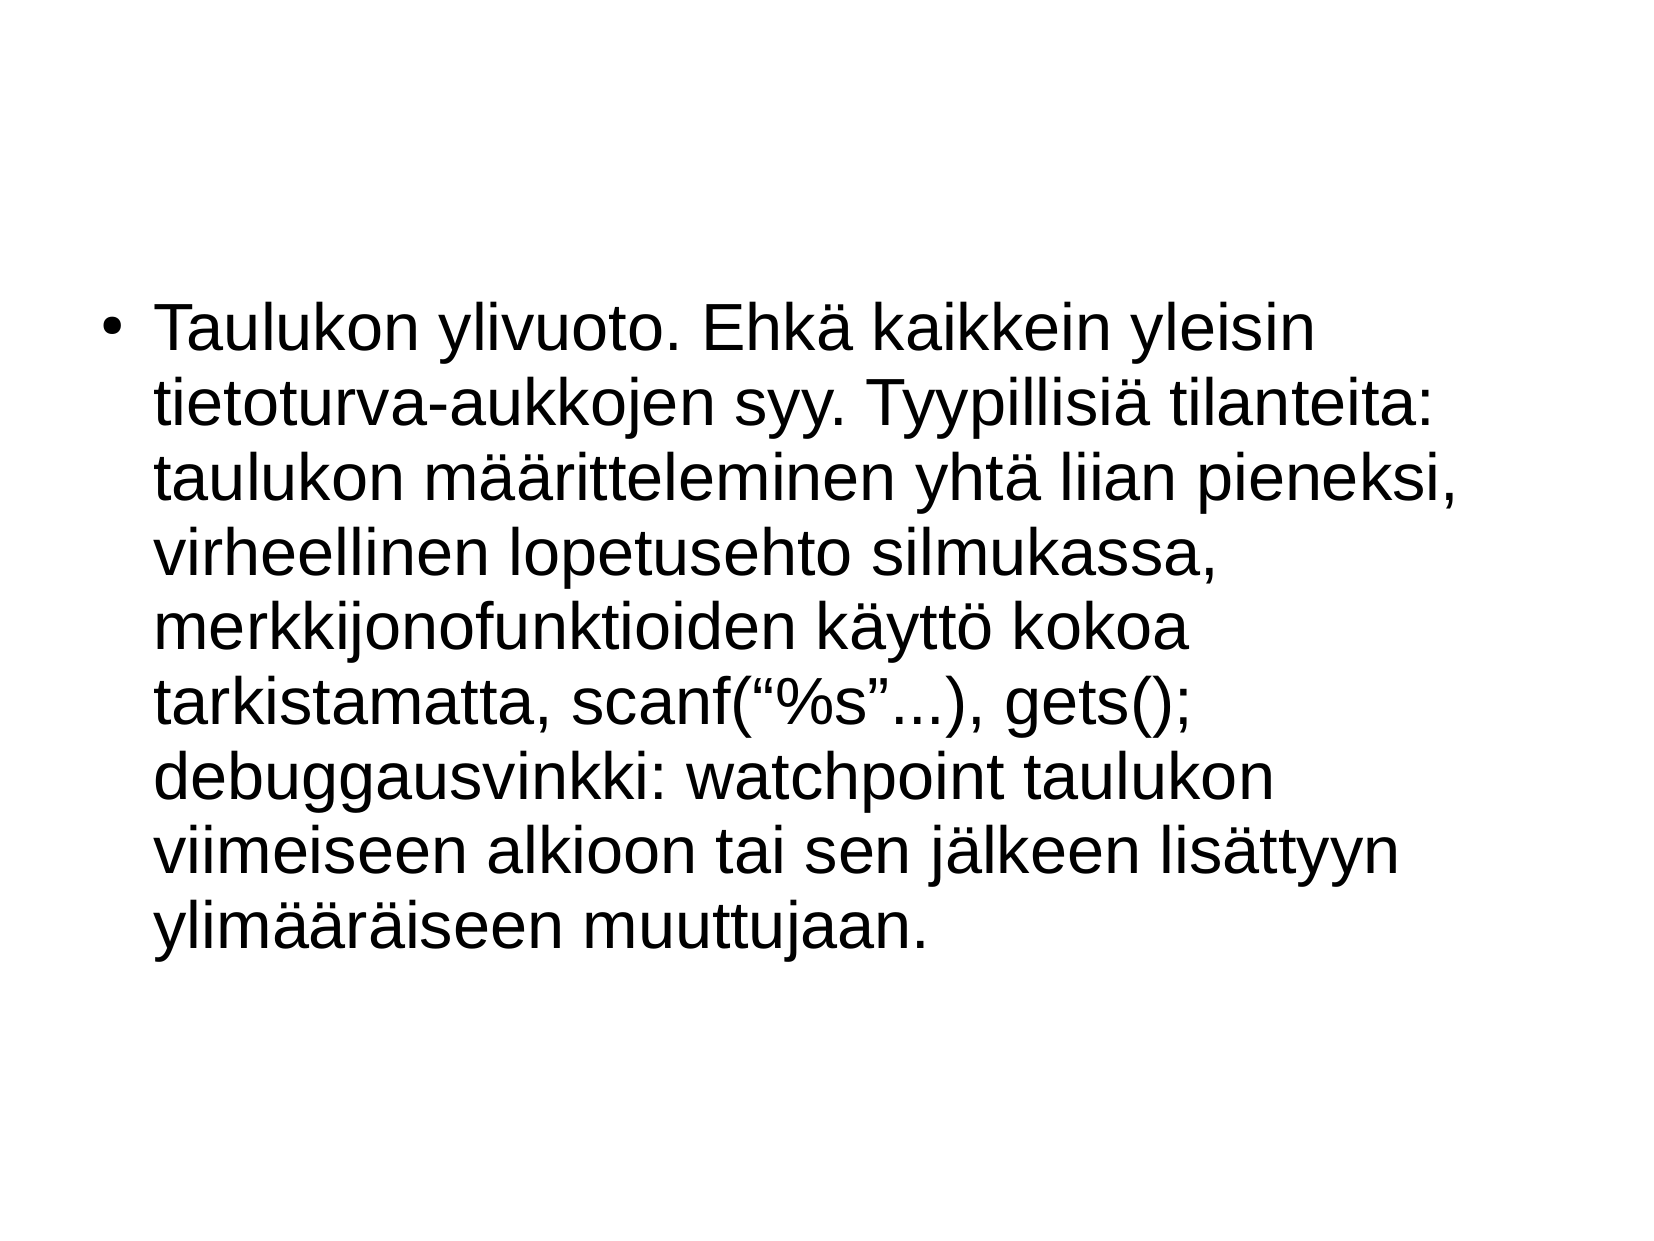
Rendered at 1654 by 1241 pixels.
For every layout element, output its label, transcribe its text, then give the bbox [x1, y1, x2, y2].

list Taulukon ylivuoto. Ehkä kaikkein yleisin tietoturva-aukkojen syy. Tyypillisiä tilanteita: taulukon määritteleminen yhtä liian pieneksi, virheellinen lopetusehto silmukassa, merkkijonofunktioiden käyttö kokoa tarkistamatta, scanf(“%s”...), gets(); debuggausvinkki: watchpoint taulukon viimeiseen alkioon tai sen jälkeen lisättyyn ylimääräiseen muuttujaan. [82, 290, 1571, 1094]
